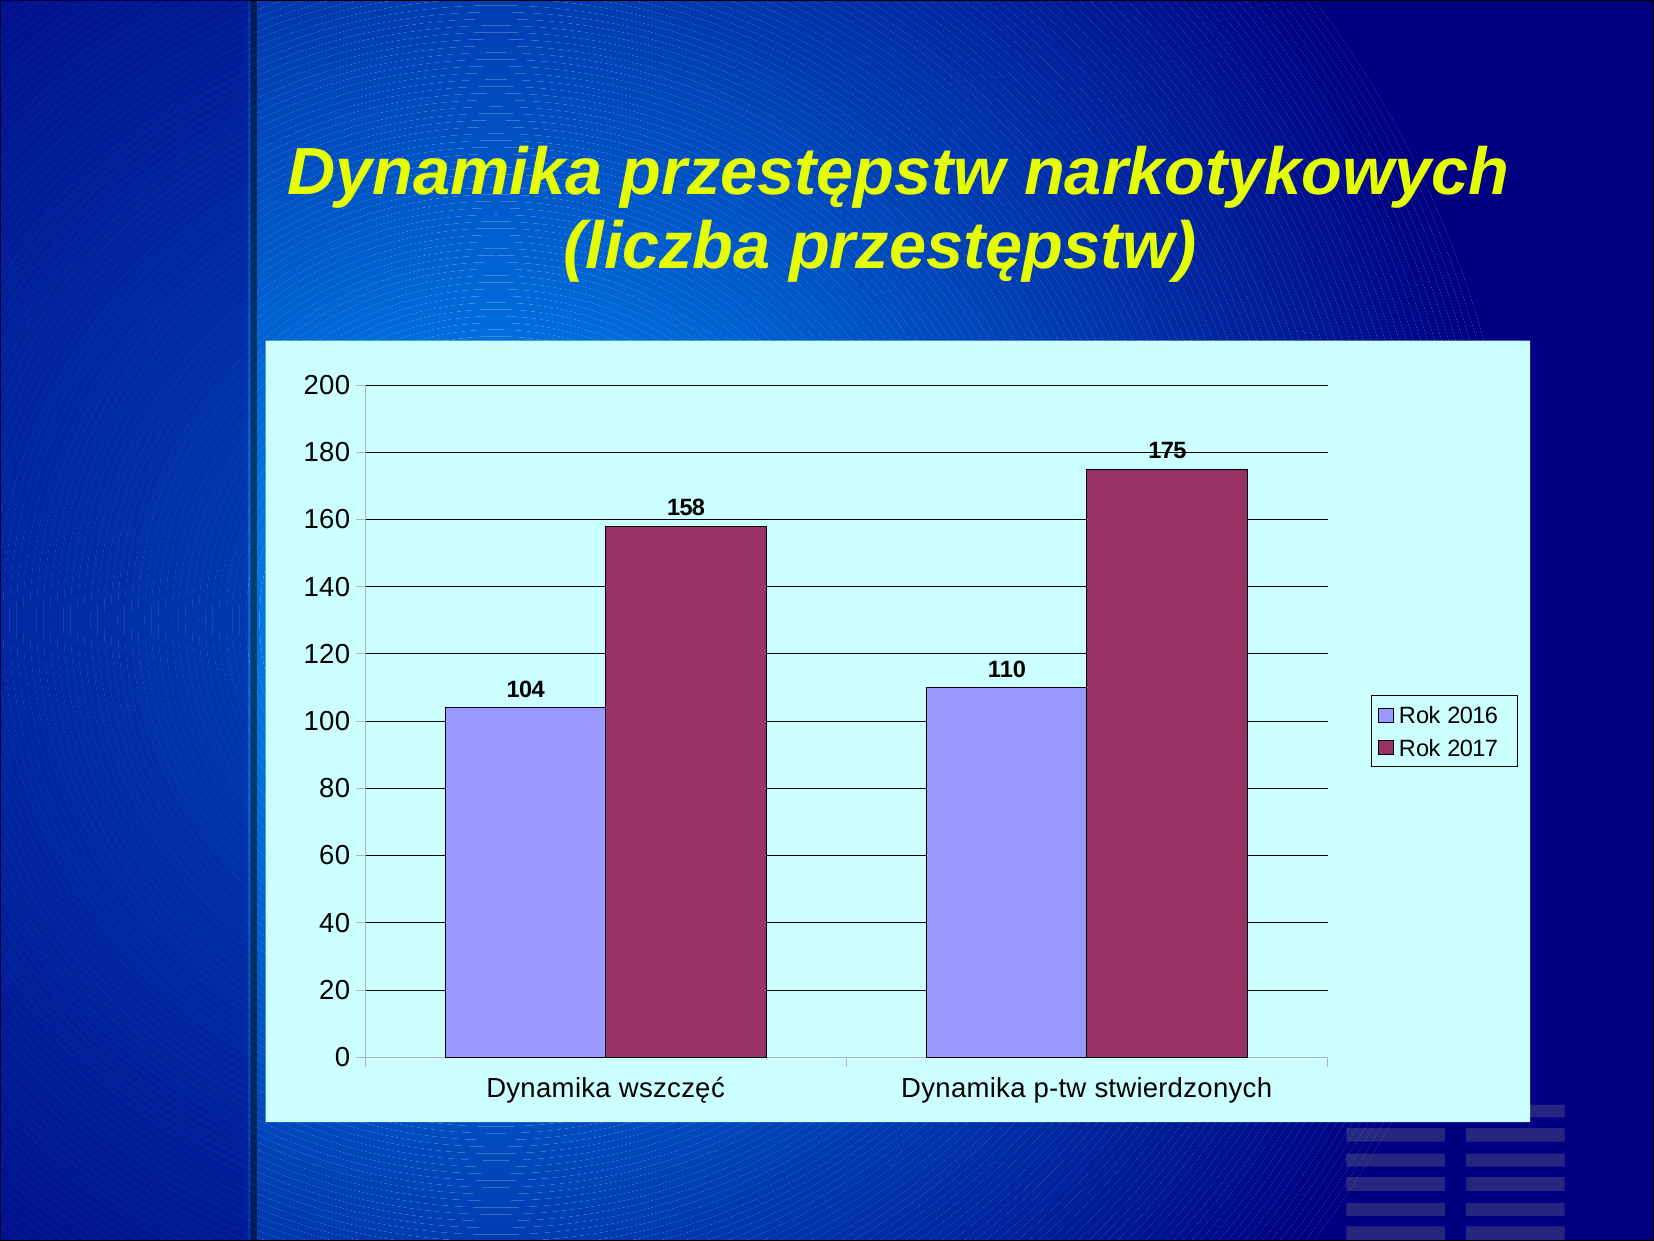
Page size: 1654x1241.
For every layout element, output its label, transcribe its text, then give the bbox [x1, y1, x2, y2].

title Dynamika przestępstw narkotykowych (liczba przestępstw) [265, 104, 1533, 313]
chart [265, 340, 1531, 1123]
